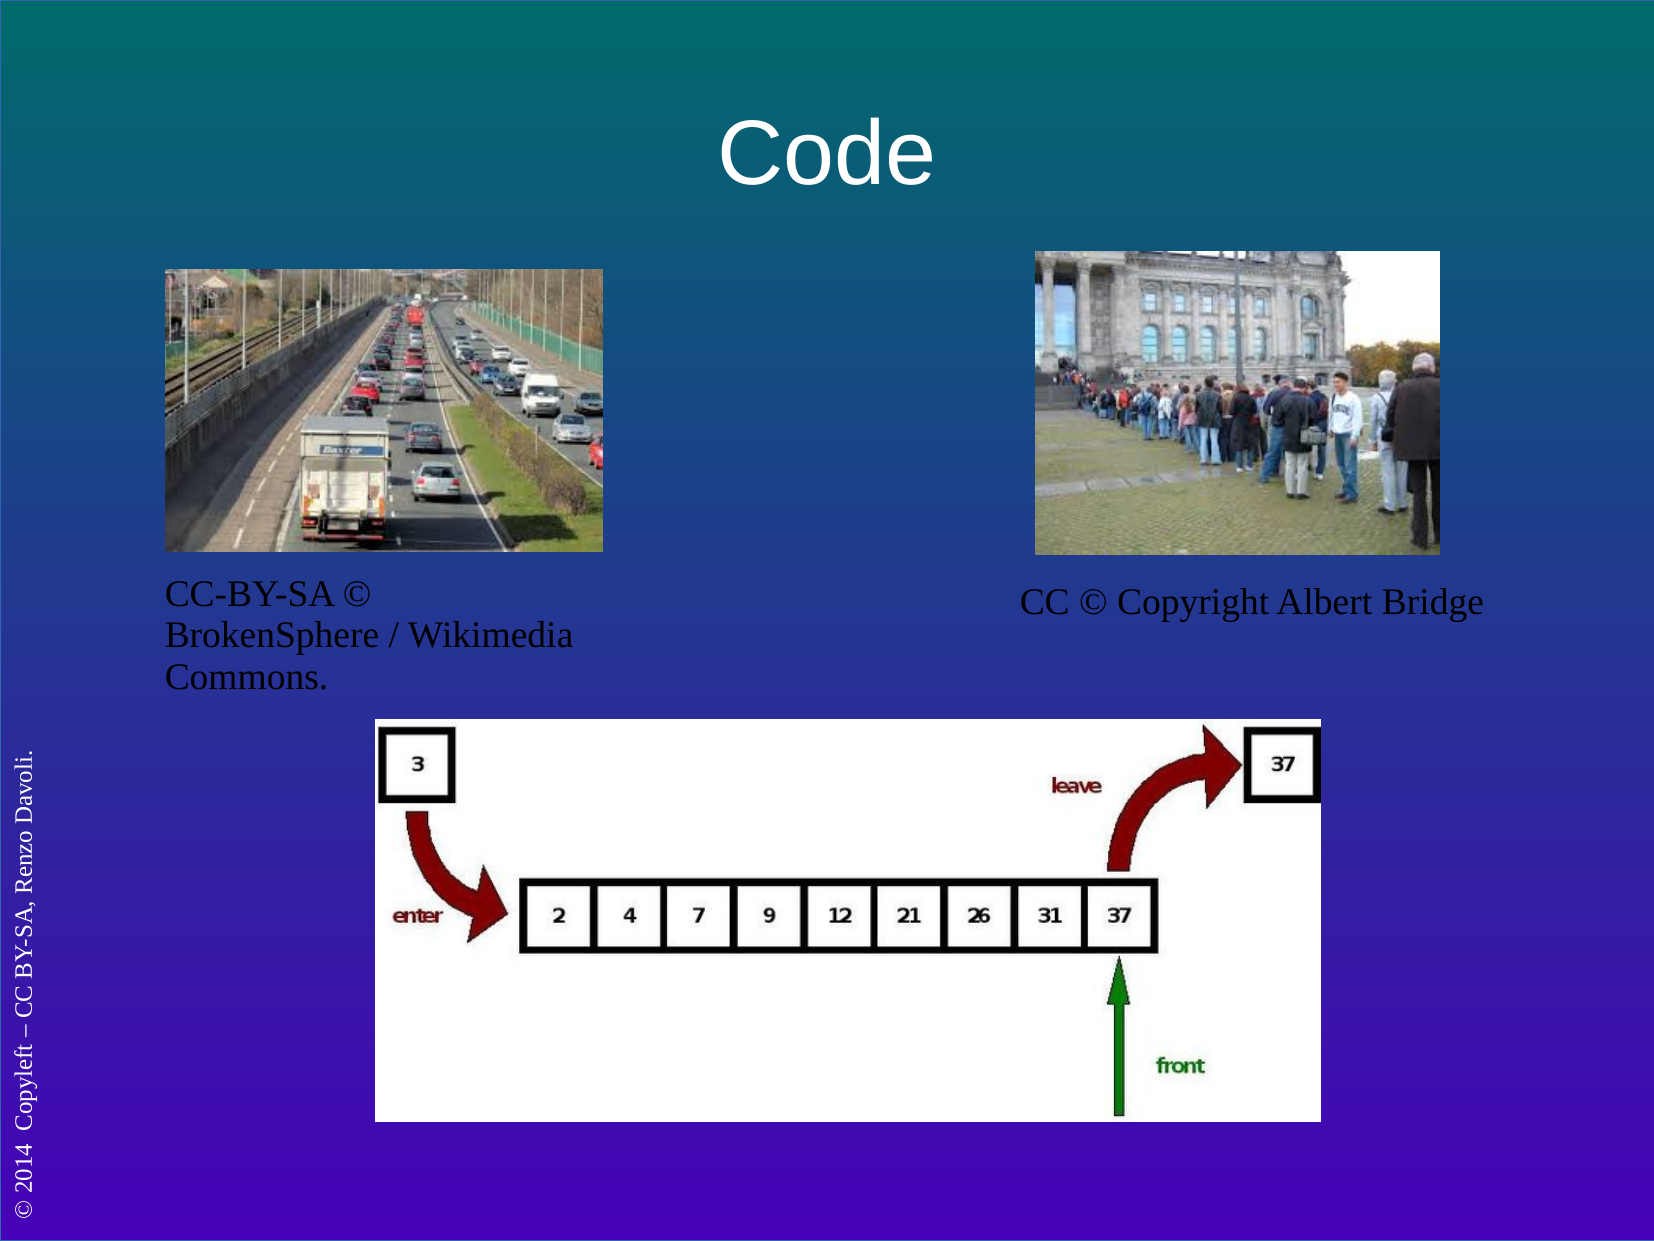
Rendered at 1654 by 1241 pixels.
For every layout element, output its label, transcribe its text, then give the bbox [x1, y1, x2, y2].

picture [165, 269, 603, 552]
picture [1035, 251, 1440, 556]
picture [375, 719, 1321, 1122]
text_box CC-BY-SA © BrokenSphere / Wikimedia Commons. [150, 565, 631, 706]
text_box CC © Copyright Albert Bridge [1005, 573, 1500, 631]
title Code [82, 49, 1571, 257]
